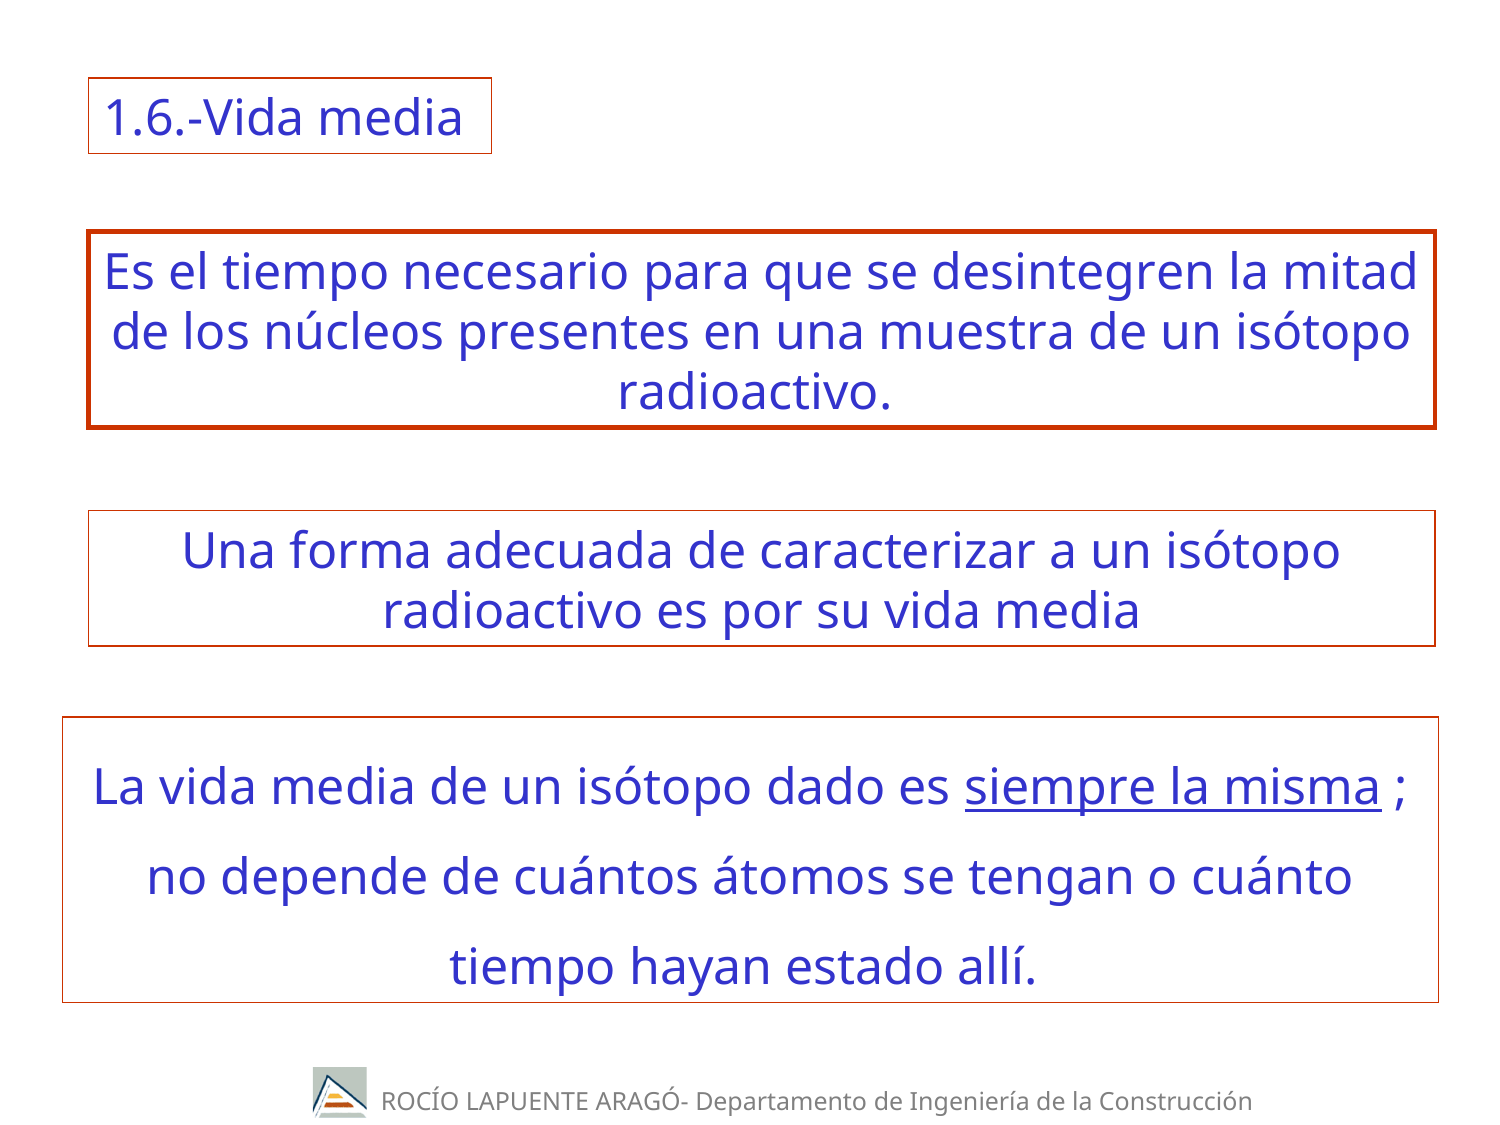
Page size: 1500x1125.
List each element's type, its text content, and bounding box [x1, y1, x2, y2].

text_box La vida media de un isótopo dado es siempre la misma ; no depende de cuántos átomos se tengan o cuánto tiempo hayan estado allí. [62, 716, 1439, 1003]
text_box Es el tiempo necesario para que se desintegren la mitad de los núcleos presentes en una muestra de un isótopo radioactivo. [88, 231, 1436, 428]
text_box Una forma adecuada de caracterizar a un isótopo radioactivo es por su vida media [88, 510, 1436, 646]
text_box 1.6.-Vida media [88, 78, 492, 154]
